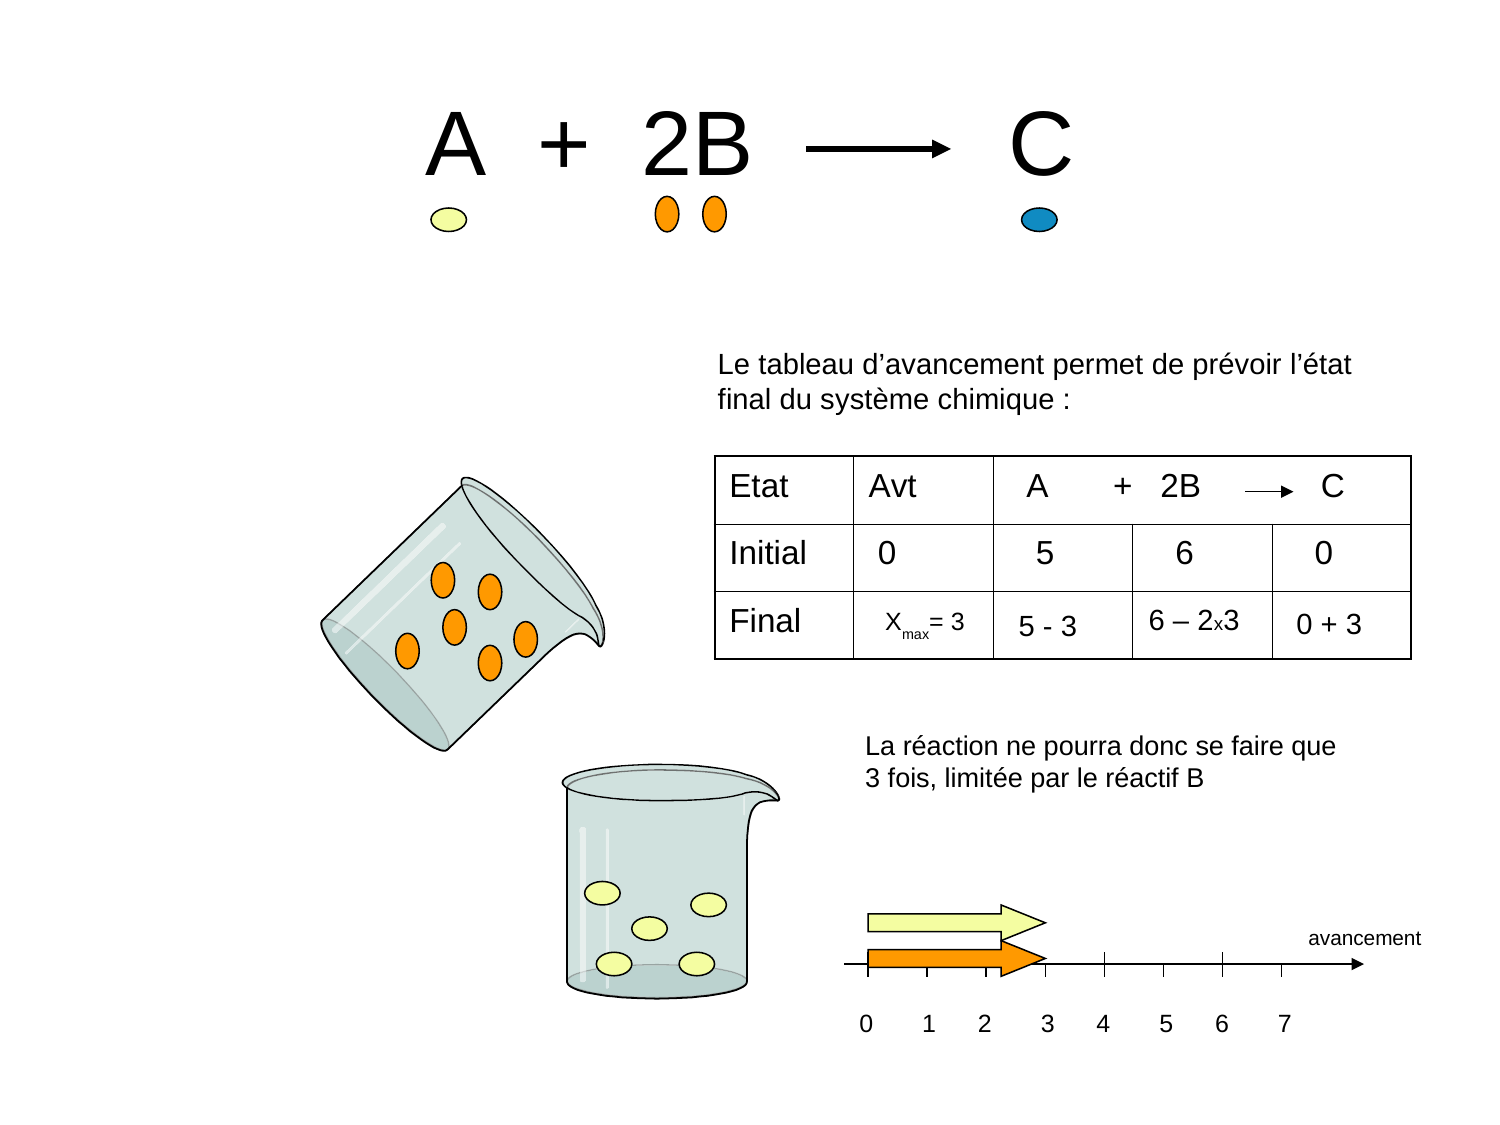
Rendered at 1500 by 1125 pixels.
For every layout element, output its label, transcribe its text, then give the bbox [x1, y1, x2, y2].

picture [305, 464, 629, 787]
table_header A + 2B C [994, 457, 1410, 524]
text_box 6 – 2x3 [1133, 593, 1264, 644]
text_box [584, 881, 621, 905]
table_cell Final [716, 592, 853, 658]
table_cell 0 [854, 525, 993, 591]
text_box [478, 645, 502, 681]
text_box [655, 196, 679, 232]
picture [560, 763, 781, 1000]
text_box La réaction ne pourra donc se faire que 3 fois, limitée par le réactif B [850, 720, 1359, 815]
table_cell 5-xmax [994, 592, 1132, 658]
text_box [631, 916, 668, 941]
text_box avancement [1293, 916, 1448, 958]
text_box [1021, 207, 1058, 232]
table_cell 6 [1133, 525, 1272, 591]
text_box [868, 904, 1046, 977]
text_box 5 - 3 [1003, 599, 1099, 650]
text_box [679, 952, 715, 976]
text_box Xmax= 3 [862, 593, 993, 650]
text_box [702, 196, 727, 232]
table_cell 6-2xmax [1133, 592, 1272, 658]
table_cell xmax [854, 592, 993, 658]
text_box Le tableau d’avancement permet de prévoir l’état final du système chimique : [702, 337, 1424, 424]
table_header Avt [854, 457, 993, 524]
text_box [395, 633, 420, 669]
text_box 0 + 3 [1281, 597, 1388, 649]
text_box [513, 621, 538, 658]
table_cell Initial [716, 525, 853, 591]
text_box [431, 562, 455, 598]
title A + 2B C [75, 45, 1426, 233]
text_box 0 1 2 3 4 5 6 7 [844, 999, 1412, 1045]
table_cell 0+xmax [1273, 592, 1410, 658]
table_cell 5 [994, 525, 1132, 591]
text_box [478, 574, 502, 610]
table_header Etat [716, 457, 853, 524]
text_box [596, 952, 632, 976]
text_box [442, 609, 467, 646]
text_box [690, 893, 727, 917]
text_box [430, 207, 467, 232]
table_cell 0 [1273, 525, 1410, 591]
